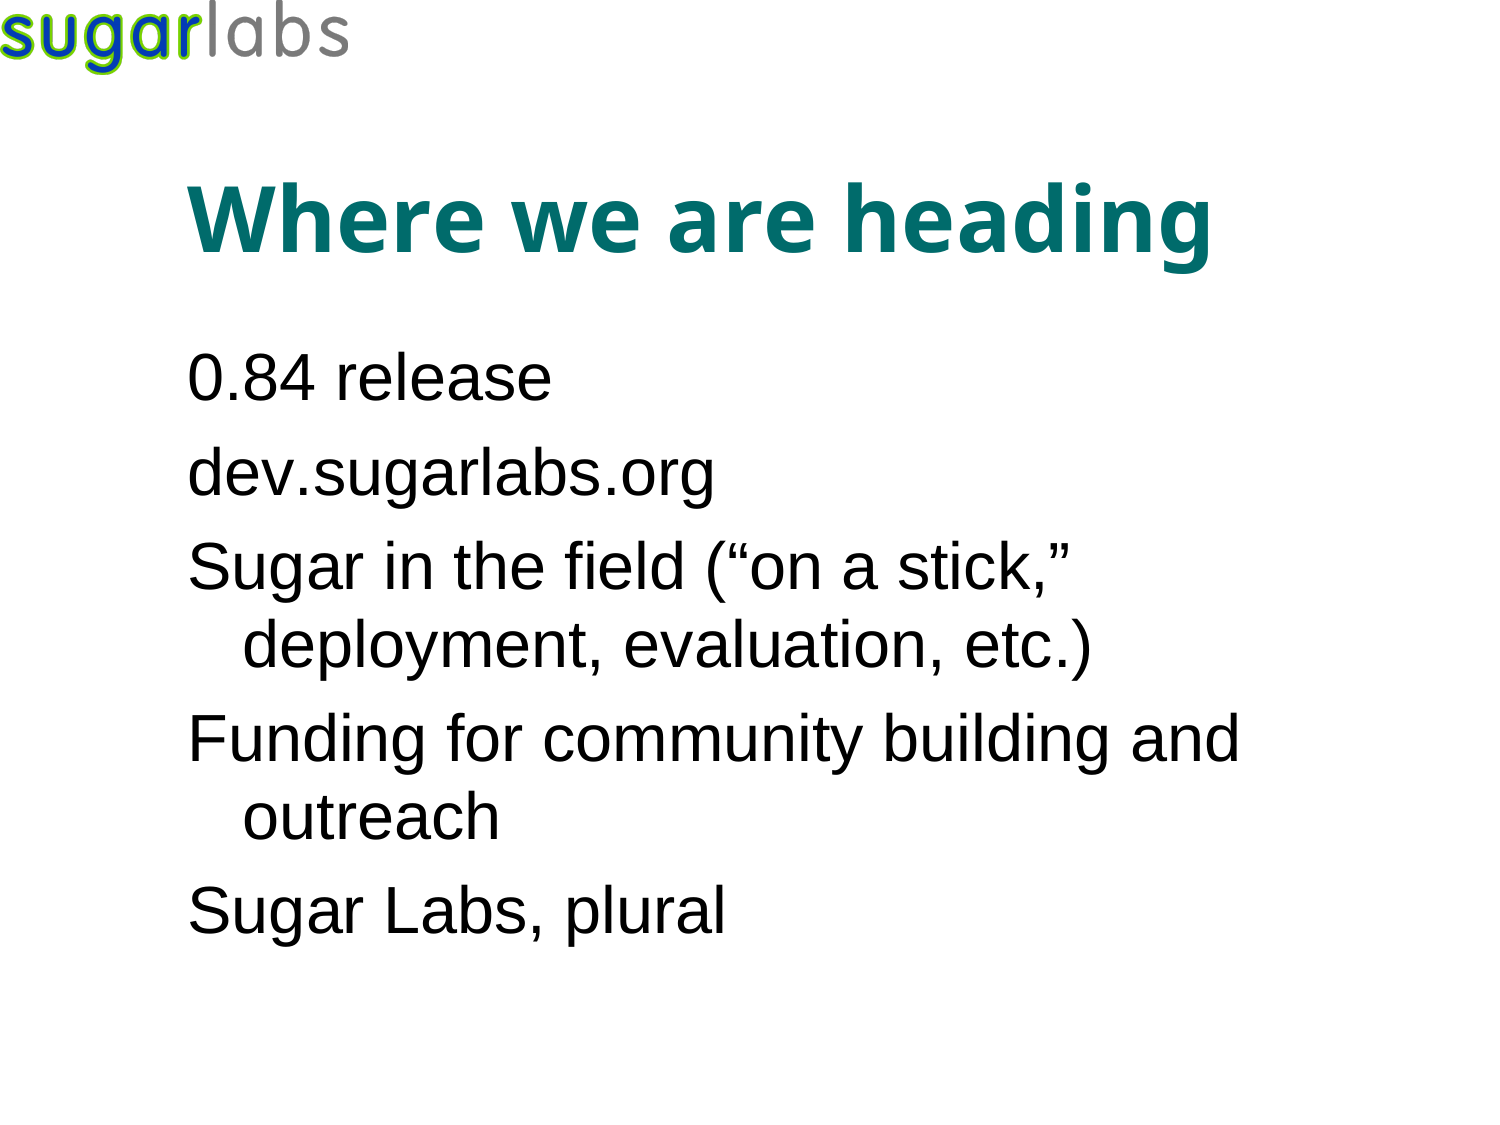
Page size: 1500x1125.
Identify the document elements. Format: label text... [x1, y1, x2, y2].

picture [0, 0, 348, 75]
title Where we are heading [187, 82, 1500, 331]
list 0.84 release dev.sugarlabs.org Sugar in the field (“on a stick,” deployment, evaluation, etc.) Funding for community building and outreach Sugar Labs, plural [187, 337, 1425, 1027]
